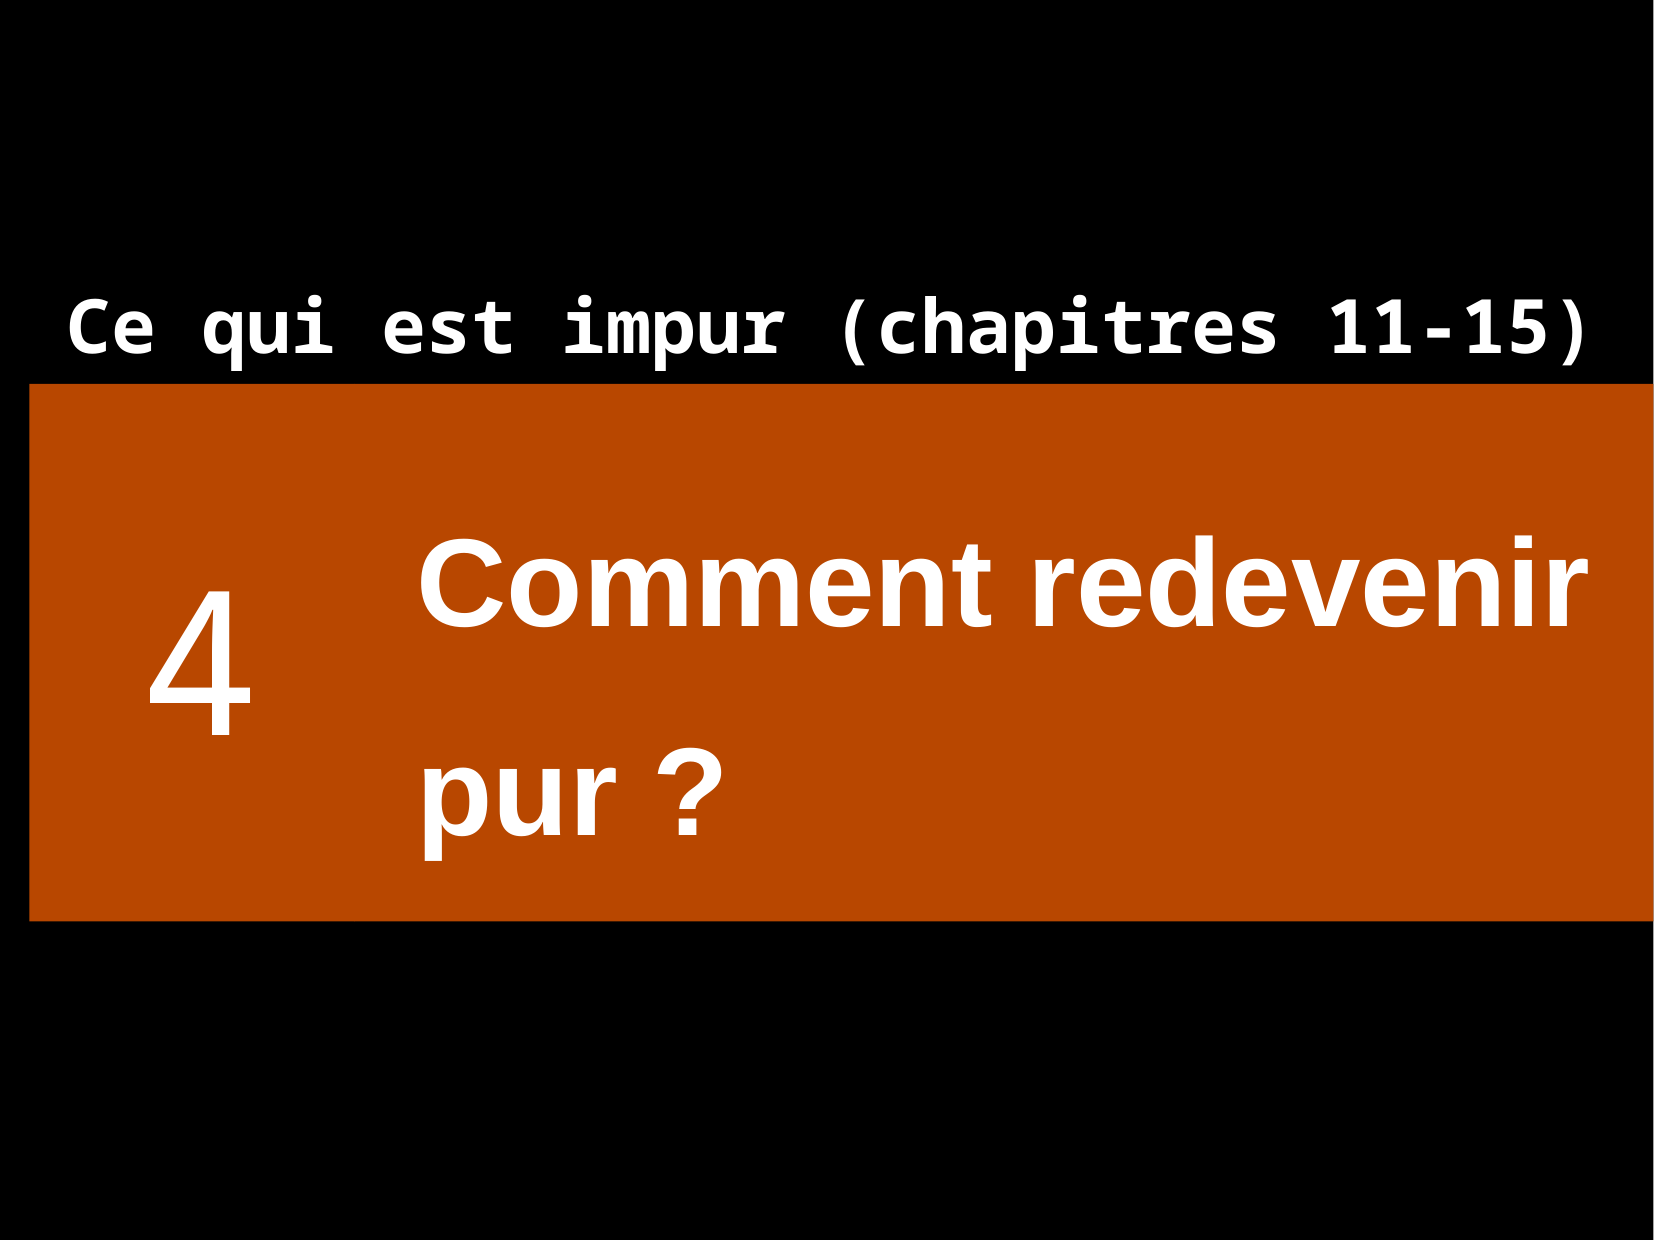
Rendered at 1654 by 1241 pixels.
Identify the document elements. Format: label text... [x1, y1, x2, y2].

text_box [29, 383, 354, 922]
text_box Comment redevenir pur ? [354, 383, 1654, 922]
text_box 4 [125, 513, 296, 802]
text_box Ce qui est impur (chapitres 11-15) [51, 277, 1636, 379]
